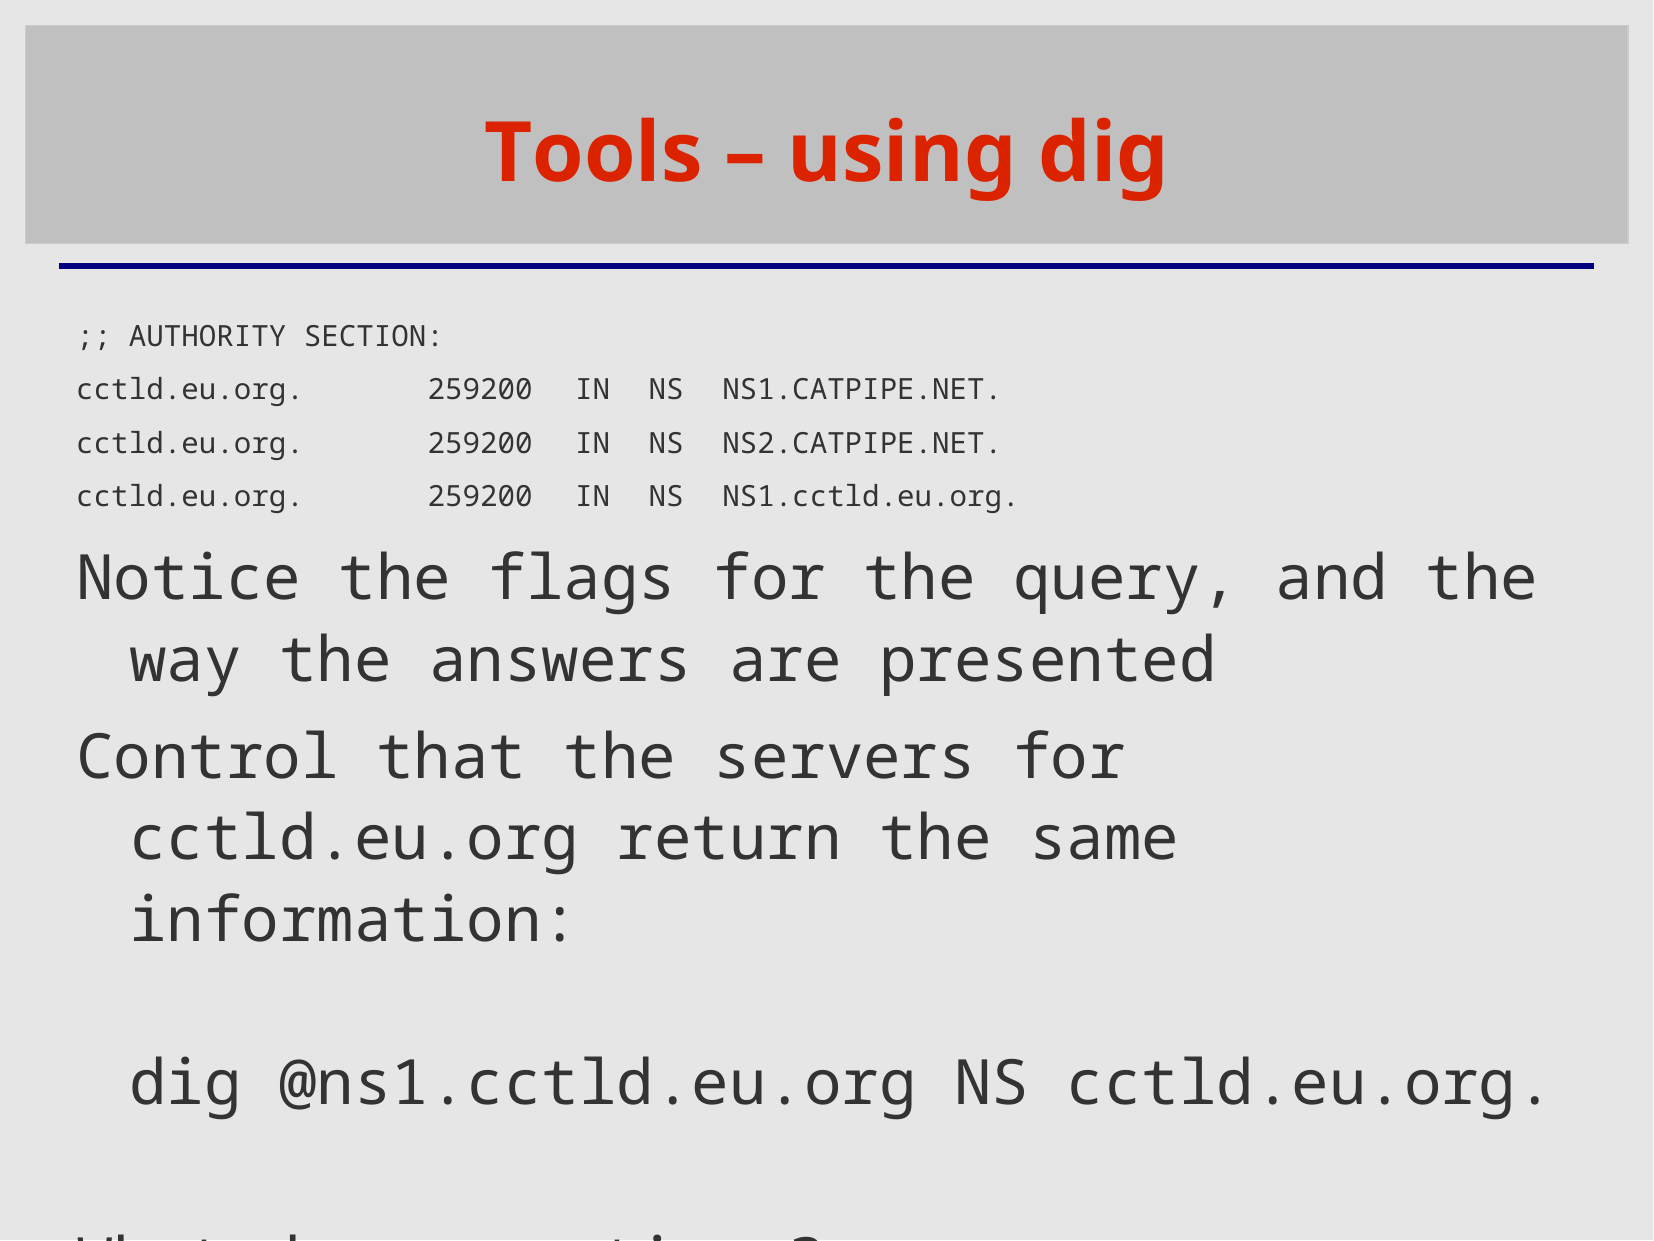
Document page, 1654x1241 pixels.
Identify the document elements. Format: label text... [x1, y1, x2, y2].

title Tools – using dig [121, 53, 1534, 246]
list ;; AUTHORITY SECTION: cctld.eu.org. 259200 IN NS NS1.CATPIPE.NET. cctld.eu.org. 259200 IN NS NS2.CATPIPE.NET. cctld.eu.org. 259200 IN NS NS1.cctld.eu.org. [59, 316, 1595, 534]
list Notice the flags for the query, and the way the answers are presented Control that the servers for cctld.eu.org return the same information: dig @ns1.cctld.eu.org NS cctld.eu.org. What do you notice ? [59, 534, 1595, 1169]
